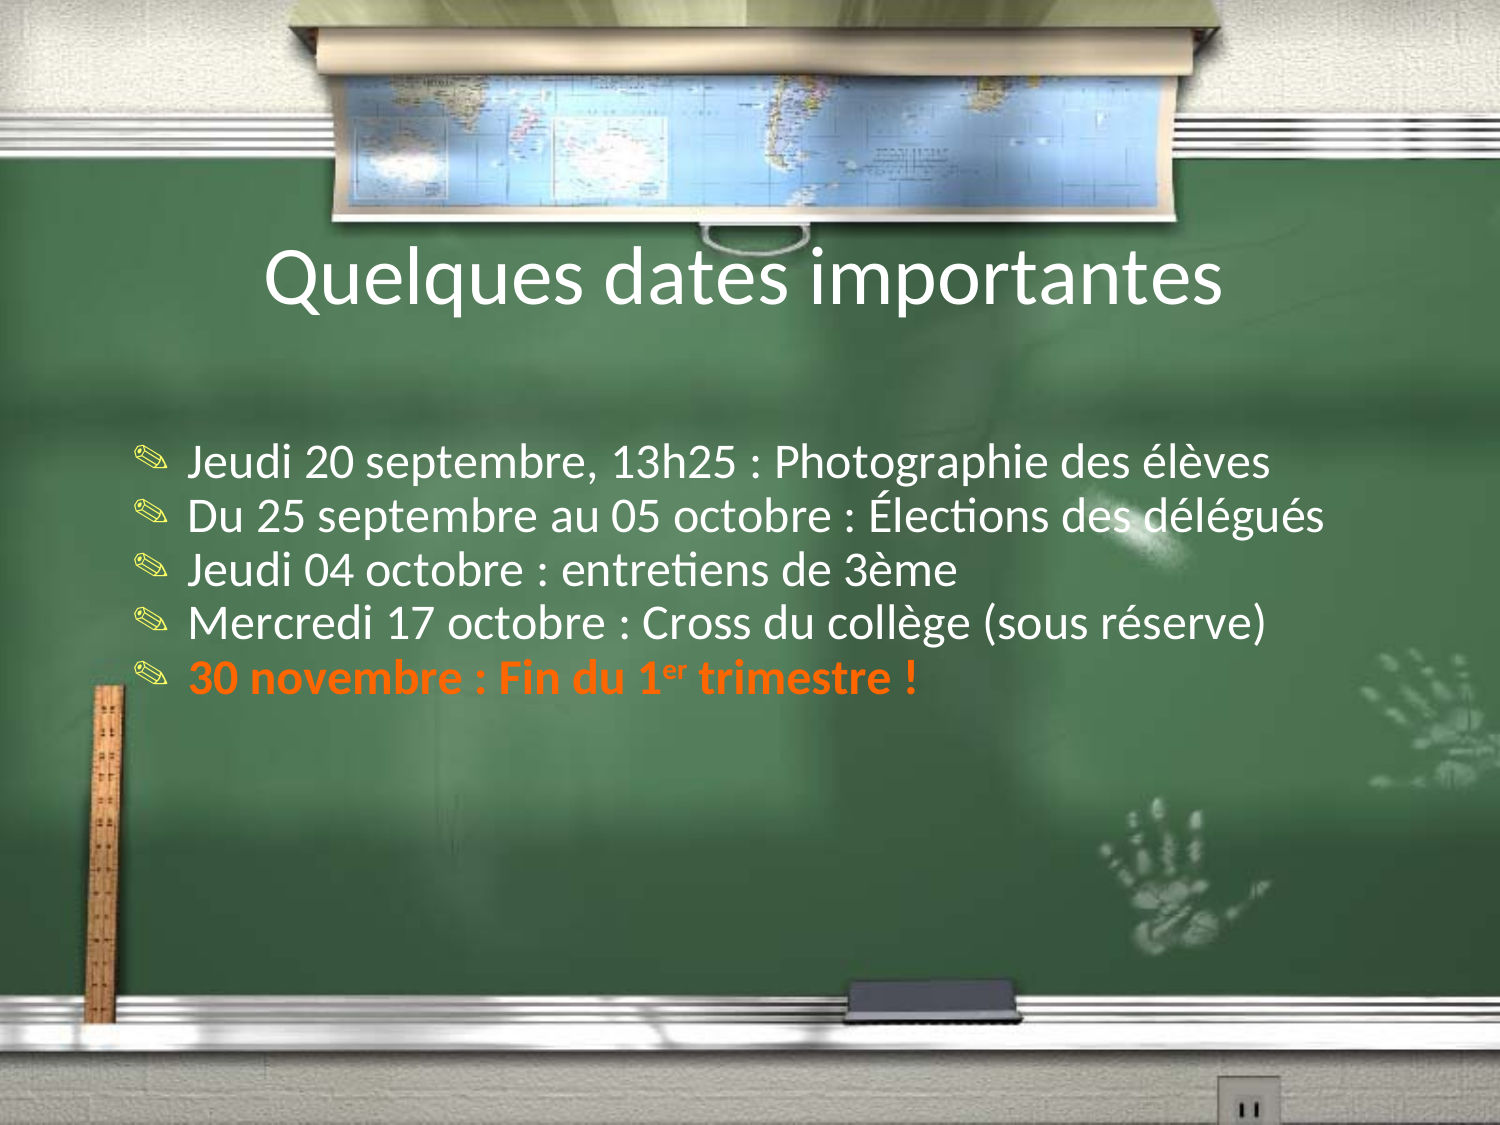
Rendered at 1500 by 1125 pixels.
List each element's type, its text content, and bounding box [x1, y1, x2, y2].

picture [0, 0, 1500, 1125]
text_box Jeudi 20 septembre, 13h25 : Photographie des élèves Du 25 septembre au 05 octobre : Élections des délégués Jeudi 04 octobre : entretiens de 3ème Mercredi 17 octobre : Cross du collège (sous réserve) 30 novembre : Fin du 1er trimestre ! [118, 266, 1394, 957]
text_box Quelques dates importantes [106, 177, 1382, 365]
